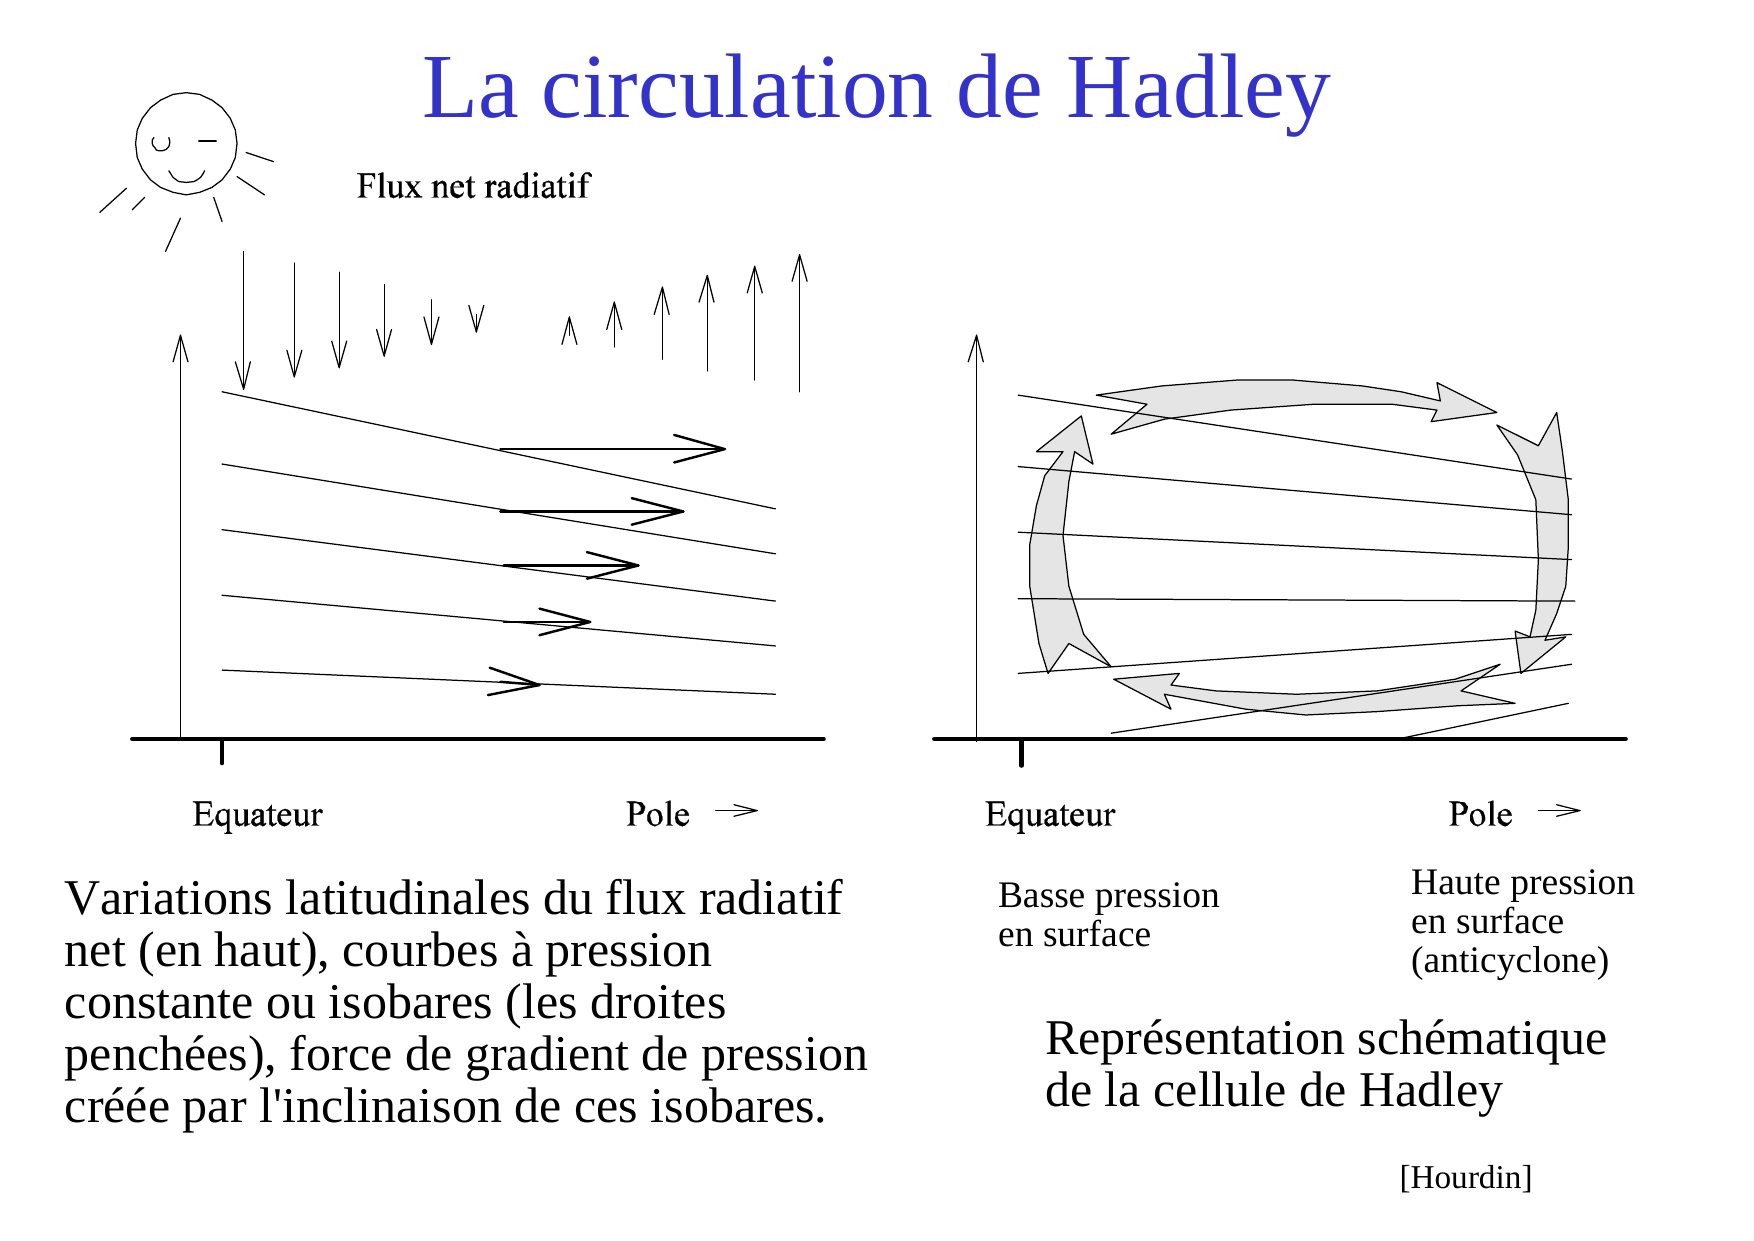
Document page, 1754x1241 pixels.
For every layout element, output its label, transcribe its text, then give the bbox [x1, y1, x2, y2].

title La circulation de Hadley [128, 25, 1627, 88]
text_box [Hourdin] [1384, 1151, 1681, 1205]
text_box Variations latitudinales du flux radiatif net (en haut), courbes à pression constante ou isobares (les droites penchées), force de gradient de pression créée par l'inclinaison de ces isobares. [49, 865, 889, 1141]
text_box Basse pression en surface [983, 868, 1267, 962]
picture [97, 88, 1634, 837]
text_box Représentation schématique de la cellule de Hadley [1030, 1004, 1683, 1125]
text_box Haute pression en surface (anticyclone) [1396, 856, 1681, 989]
